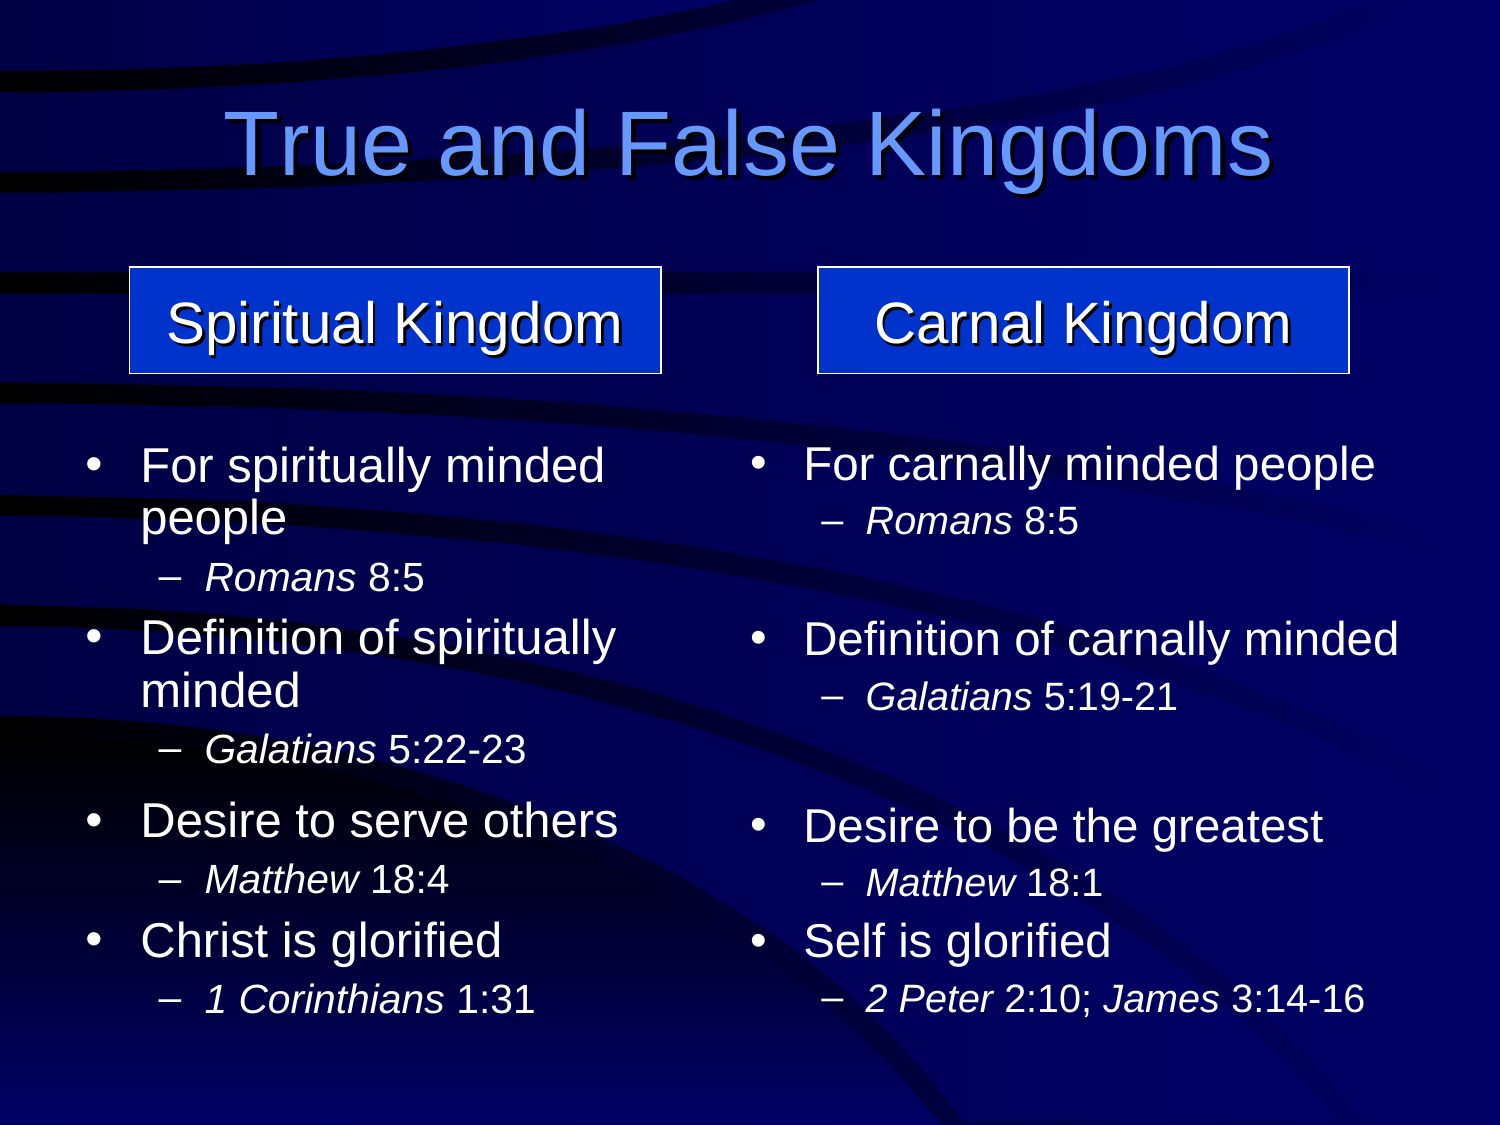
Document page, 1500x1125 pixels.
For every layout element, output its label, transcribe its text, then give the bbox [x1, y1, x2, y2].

text_box For spiritually minded people Romans 8:5 Definition of spiritually minded Galatians 5:22-23 Desire to serve others Matthew 18:4 Christ is glorified 1 Corinthians 1:31 [70, 432, 735, 1035]
text_box Spiritual Kingdom [129, 267, 661, 374]
title True and False Kingdoms [74, 44, 1425, 233]
text_box Carnal Kingdom [817, 267, 1350, 374]
text_box For carnally minded people Romans 8:5 Definition of carnally minded Galatians 5:19-21 Desire to be the greatest Matthew 18:1 Self is glorified 2 Peter 2:10; James 3:14-16 [735, 432, 1420, 1035]
